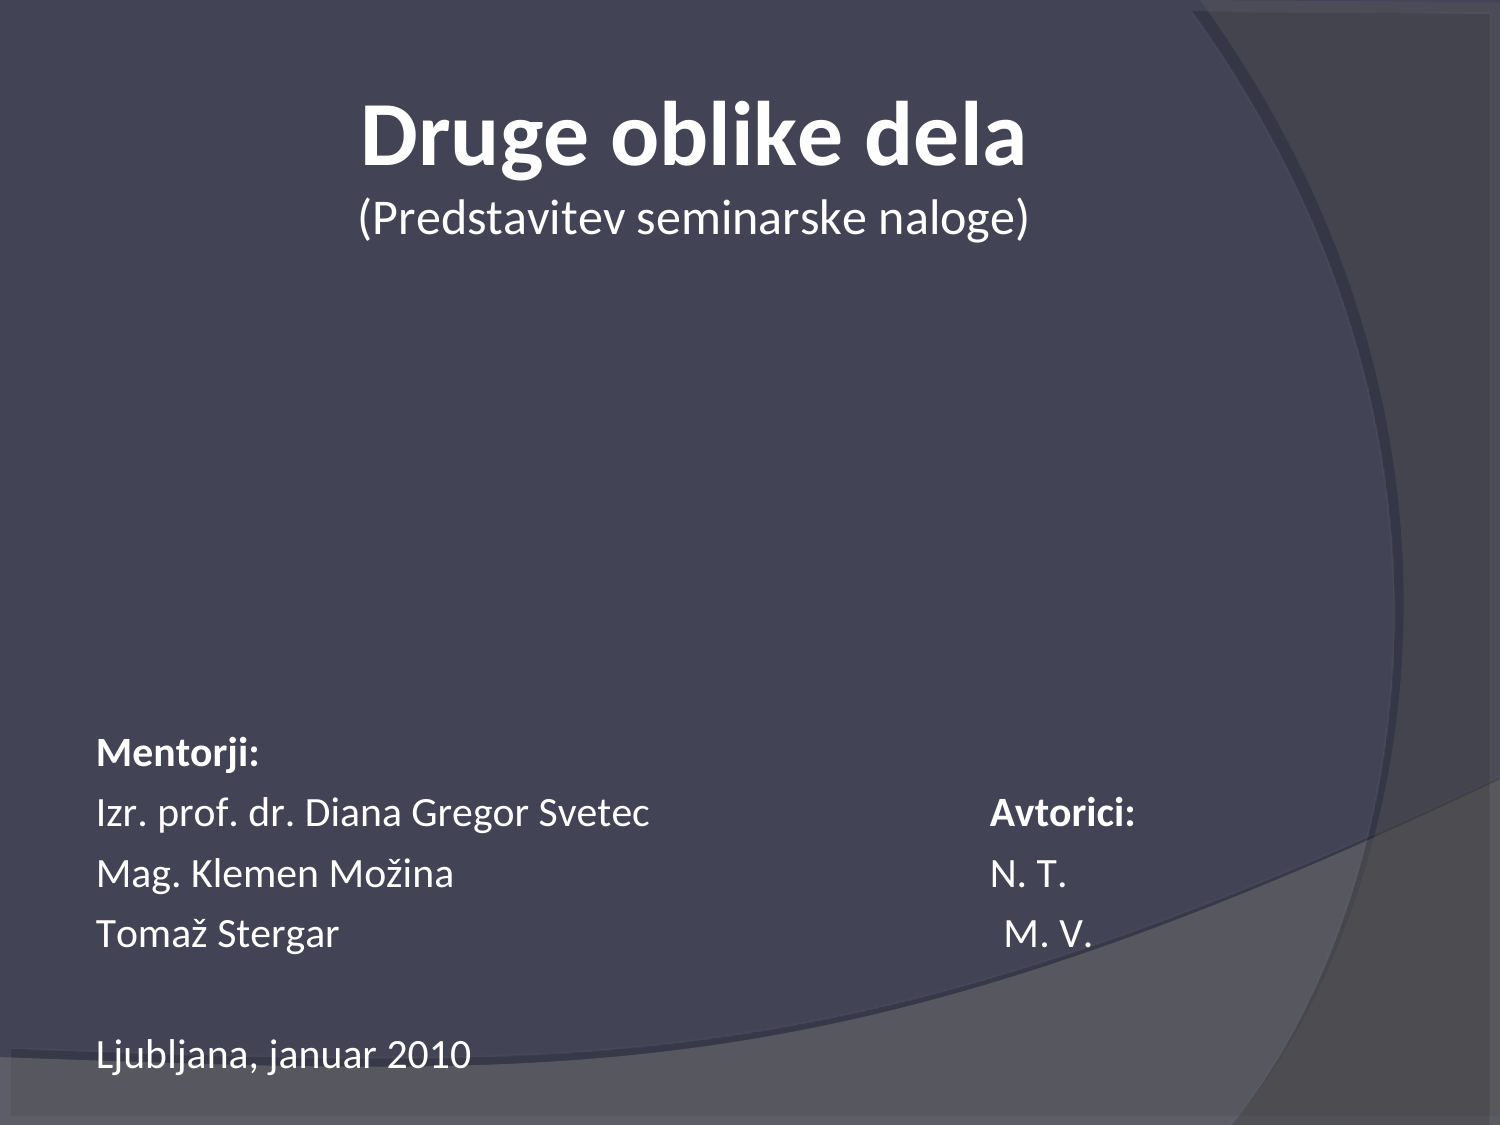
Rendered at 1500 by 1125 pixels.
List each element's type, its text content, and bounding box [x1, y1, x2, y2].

list Mentorji: Izr. prof. dr. Diana Gregor Svetec Avtorici: Mag. Klemen Možina N. T. Tomaž Stergar M. V. Ljubljana, januar 2010 [74, 262, 1300, 1125]
title Druge oblike dela (Predstavitev seminarske naloge) [81, 23, 1307, 295]
